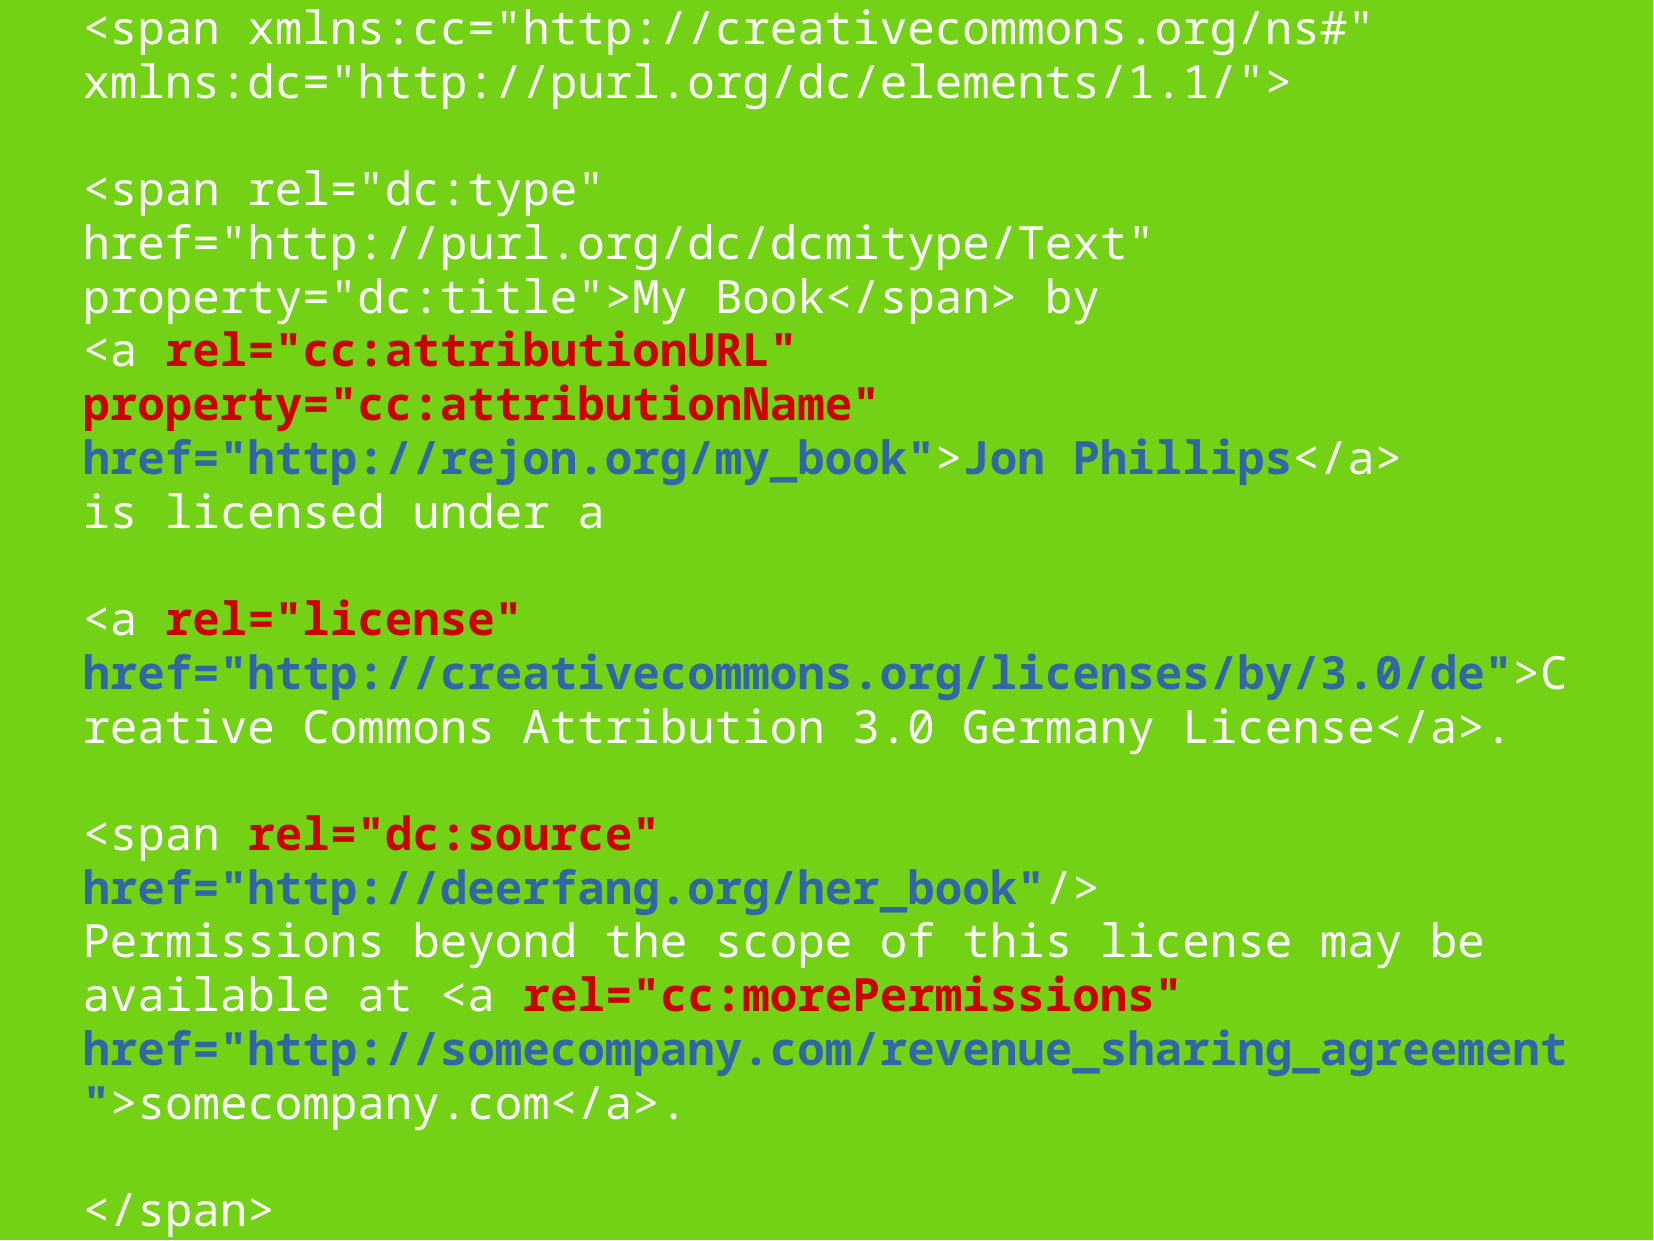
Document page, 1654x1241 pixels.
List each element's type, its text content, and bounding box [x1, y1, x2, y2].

title <span xmlns:cc="http://creativecommons.org/ns#" xmlns:dc="http://purl.org/dc/elements/1.1/"> <span rel="dc:type" href="http://purl.org/dc/dcmitype/Text" property="dc:title">My Book</span> by <a rel="cc:attributionURL" property="cc:attributionName" href="http://rejon.org/my_book">Jon Phillips</a> is licensed under a <a rel="license" href="http://creativecommons.org/licenses/by/3.0/de">Creative Commons Attribution 3.0 Germany License</a>. <span rel="dc:source" href="http://deerfang.org/her_book"/> Permissions beyond the scope of this license may be available at <a rel="cc:morePermissions" href="http://somecompany.com/revenue_sharing_agreement">somecompany.com</a>. </span> [82, 75, 1570, 1164]
